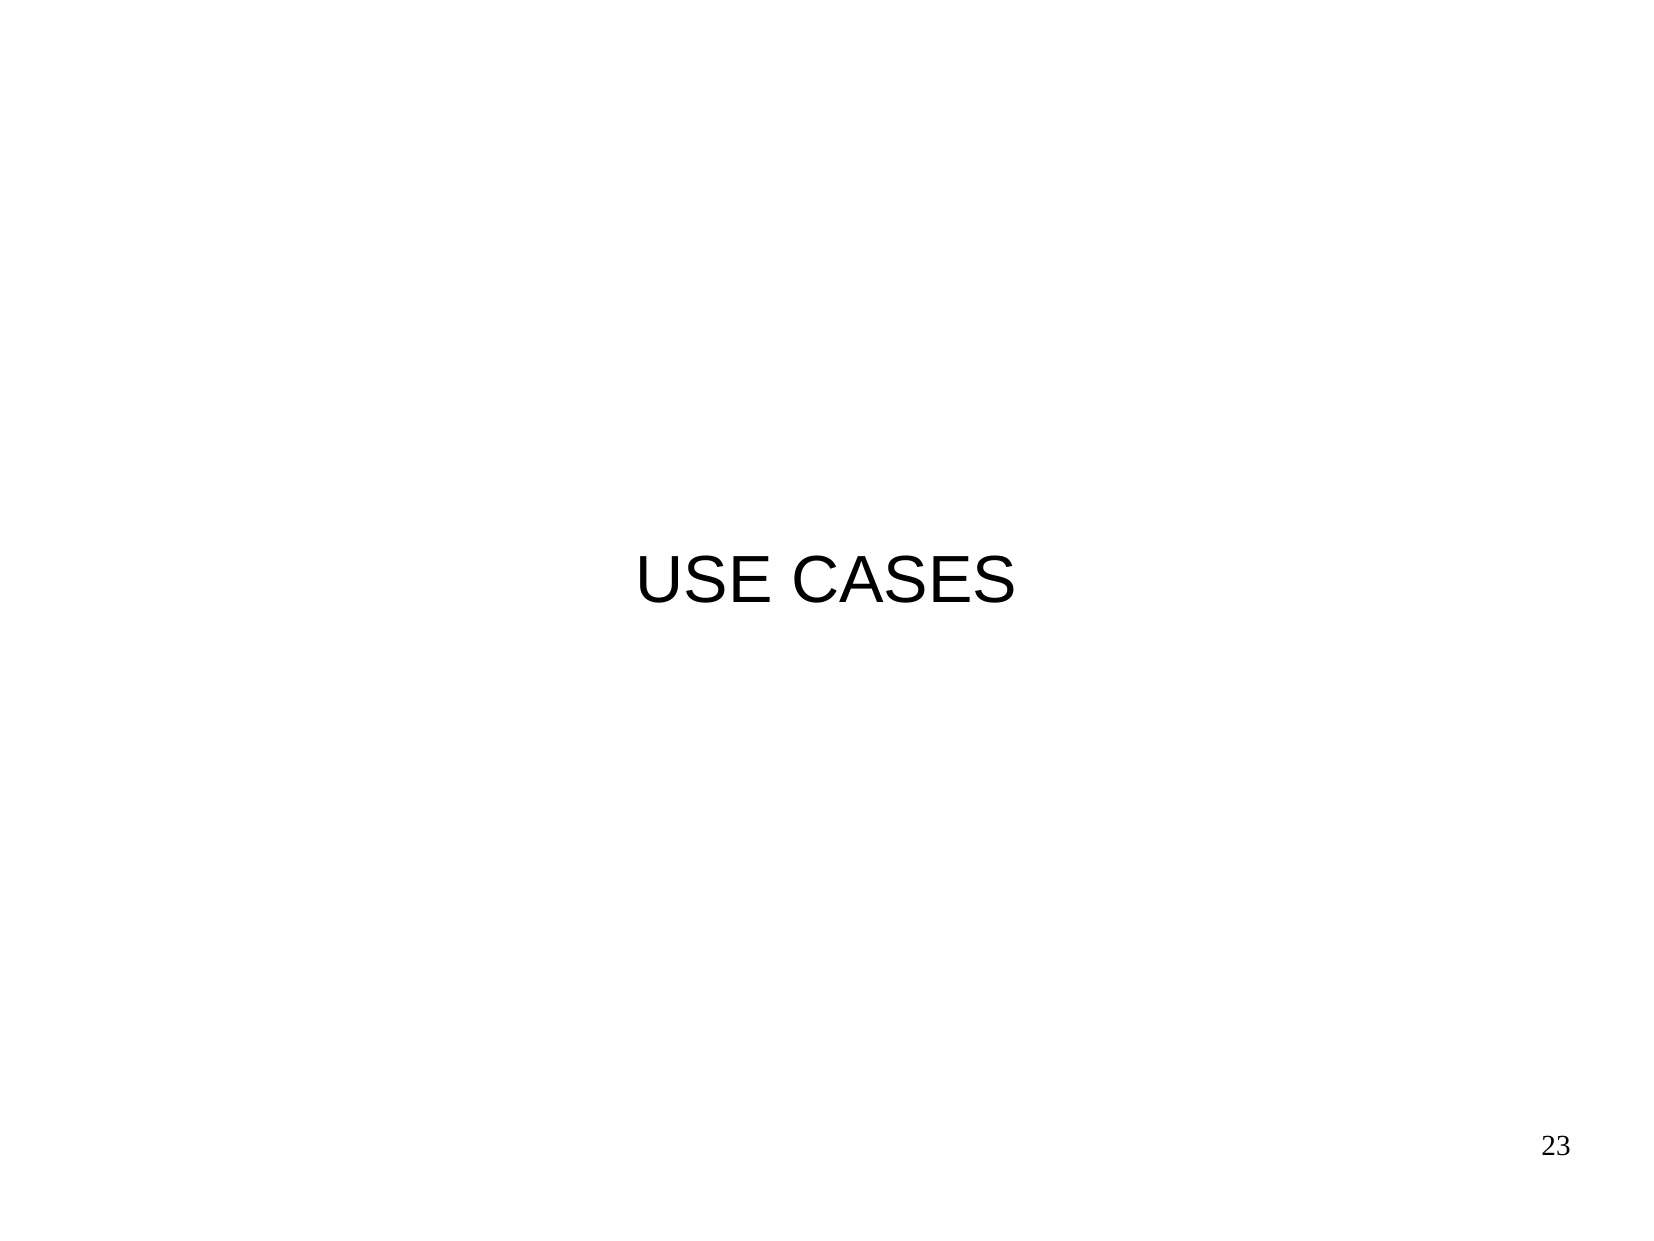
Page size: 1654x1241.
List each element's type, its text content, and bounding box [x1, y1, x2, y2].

subtitle USE CASES [82, 49, 1571, 1109]
